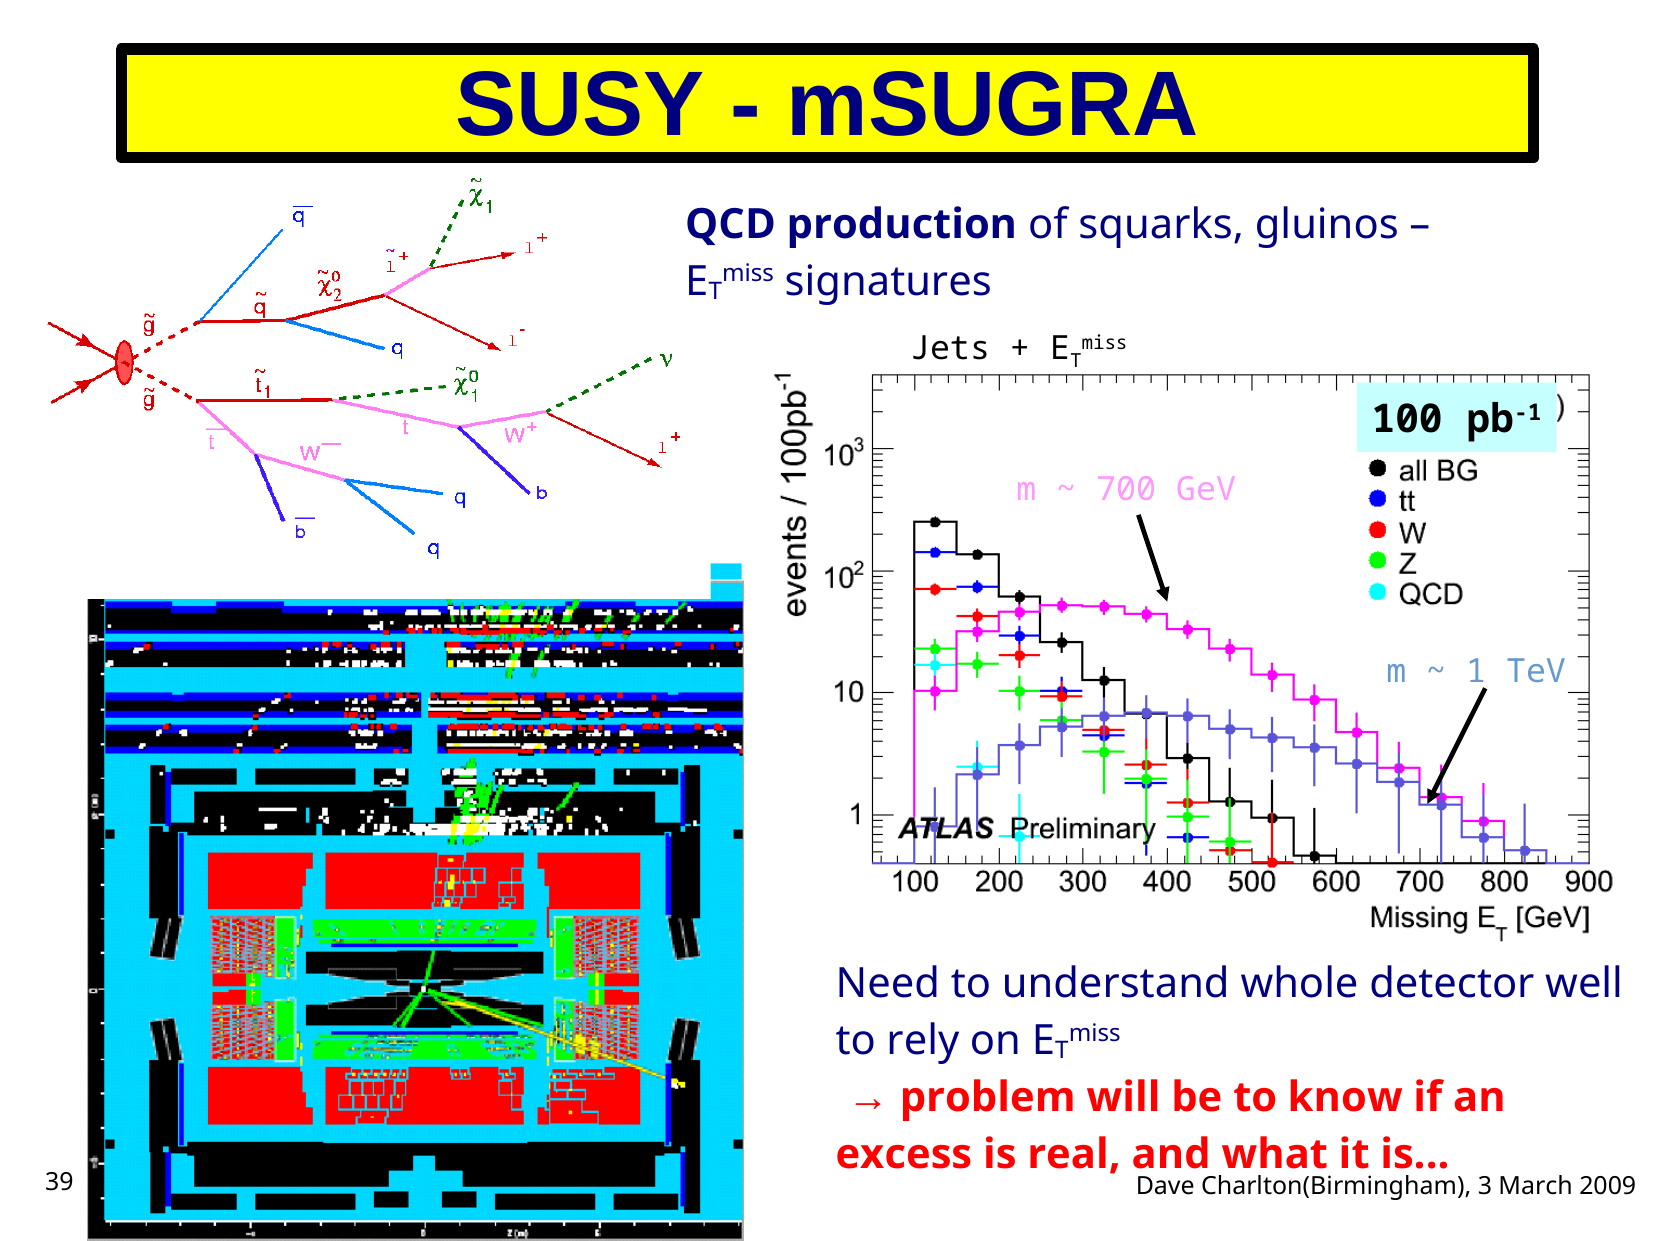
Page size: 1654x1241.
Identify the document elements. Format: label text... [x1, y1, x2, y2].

text_box m ~ 700 GeV [1001, 456, 1252, 518]
text_box Jets + ETmiss [895, 316, 1155, 382]
title SUSY - mSUGRA [121, 49, 1534, 158]
text_box m ~ 1 TeV [1371, 638, 1601, 700]
picture [18, 174, 744, 1241]
text_box QCD production of squarks, gluinos – ETmiss signatures [685, 193, 1507, 305]
picture [769, 344, 1632, 963]
text_box 100 pb-1 [1356, 382, 1557, 452]
text_box Need to understand whole detector well to rely on ETmiss → problem will be to know if an excess is real, and what it is... [835, 953, 1642, 1161]
